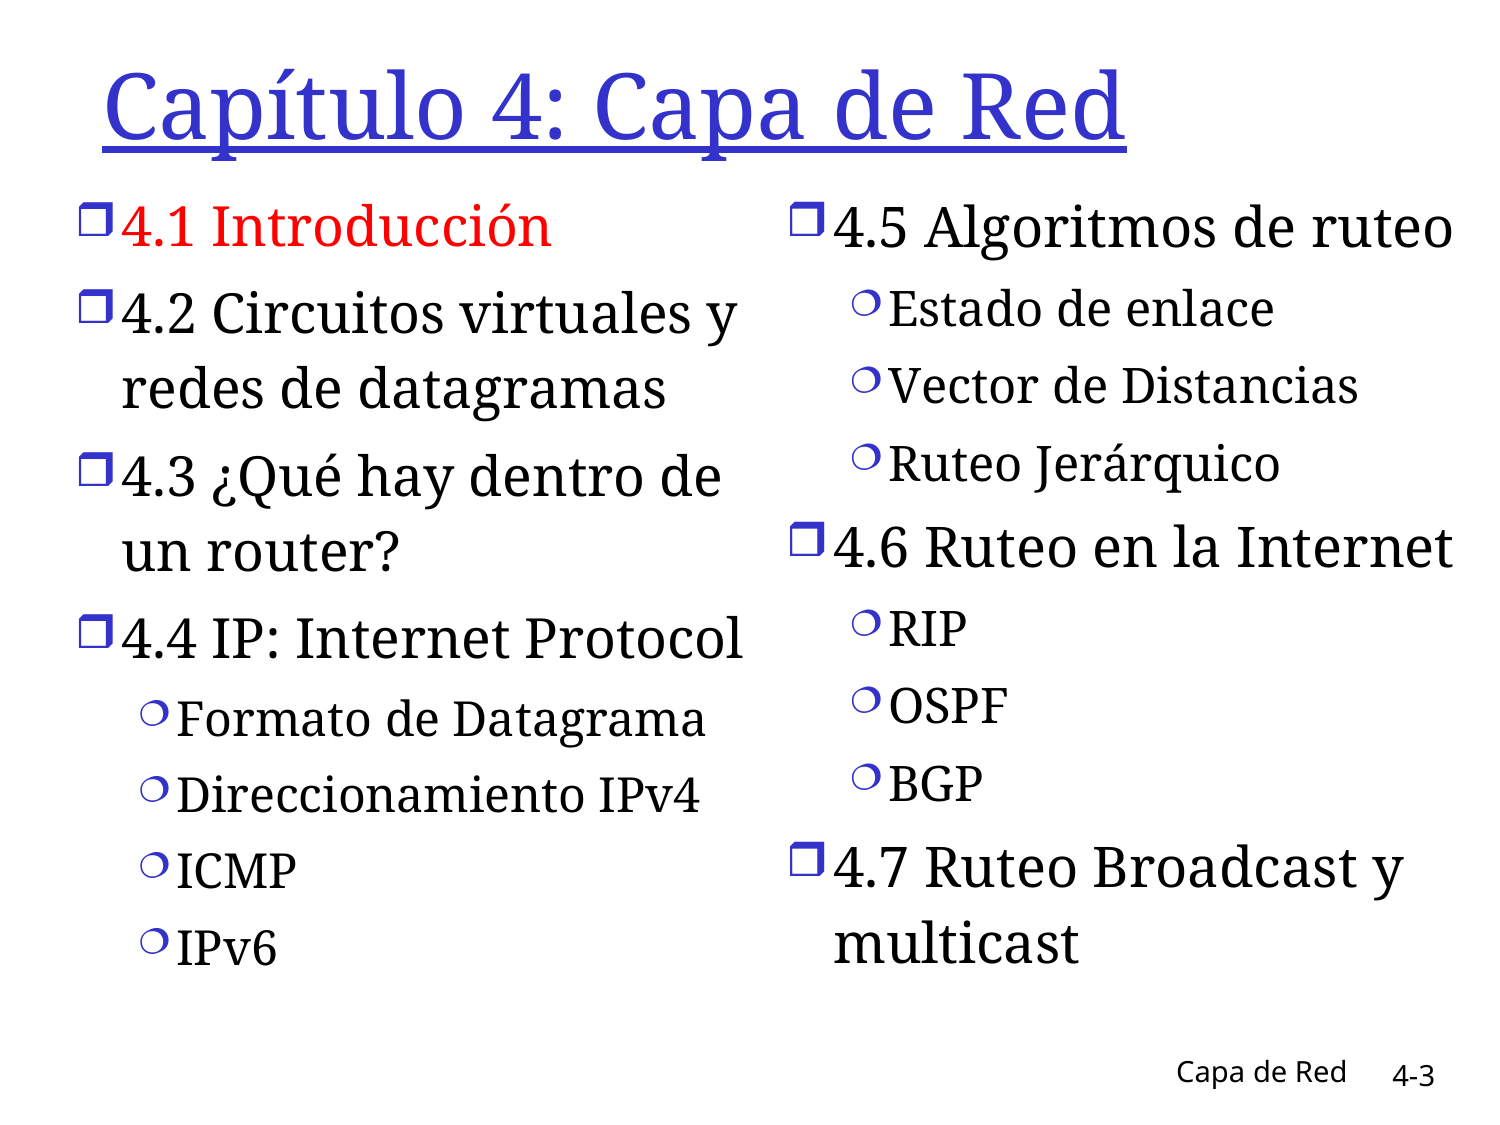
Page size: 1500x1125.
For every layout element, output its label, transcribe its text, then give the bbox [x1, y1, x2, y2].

list 4.1 Introducción 4.2 Circuitos virtuales y redes de datagramas 4.3 ¿Qué hay dentro de un router? 4.4 IP: Internet Protocol Formato de Datagrama Direccionamiento IPv4 ICMP IPv6 [75, 187, 753, 1013]
title Capítulo 4: Capa de Red [87, 15, 1426, 196]
list 4.5 Algoritmos de ruteo Estado de enlace Vector de Distancias Ruteo Jerárquico 4.6 Ruteo en la Internet RIP OSPF BGP 4.7 Ruteo Broadcast y multicast [786, 187, 1463, 1013]
